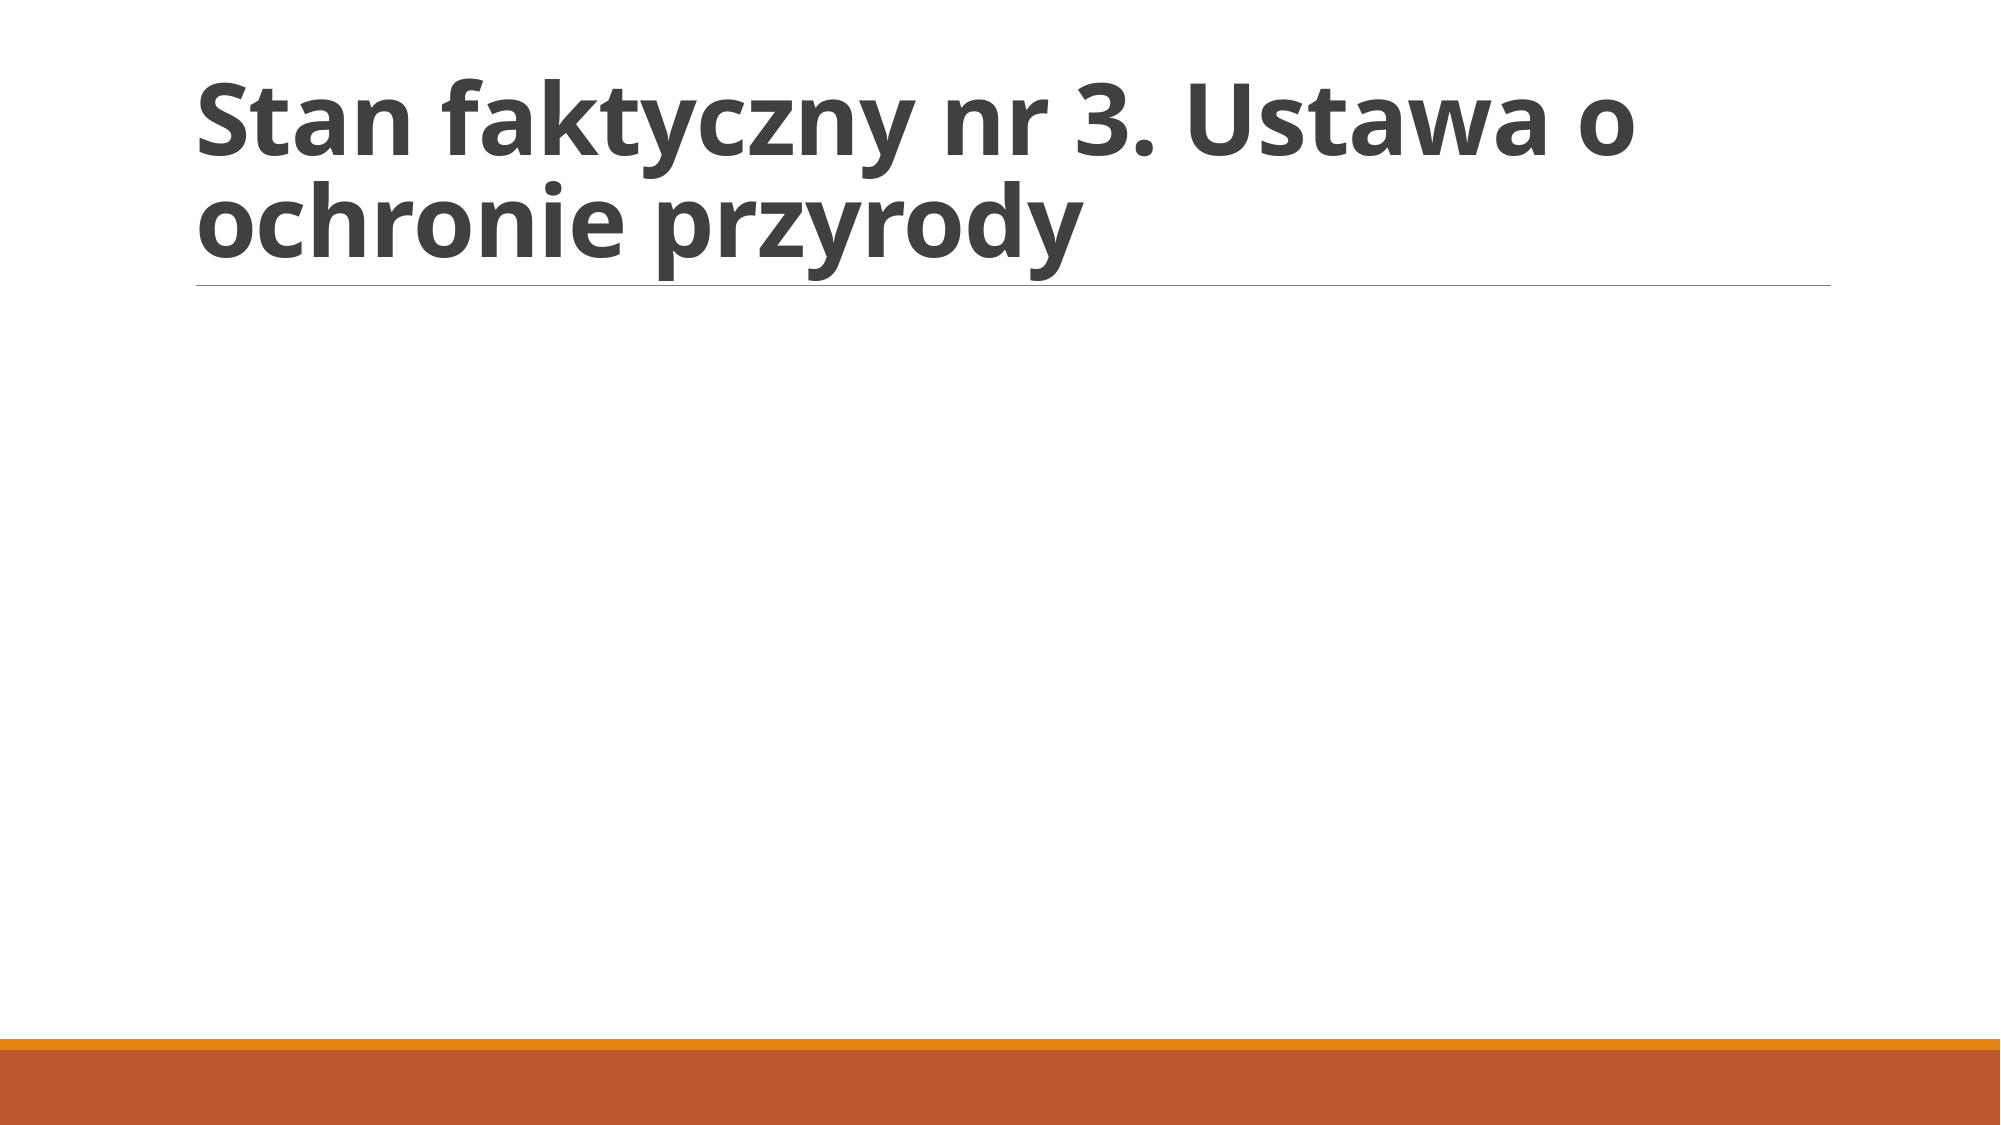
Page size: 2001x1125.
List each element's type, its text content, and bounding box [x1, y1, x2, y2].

title Stan faktyczny nr 3. Ustawa o ochronie przyrody [180, 47, 1831, 286]
